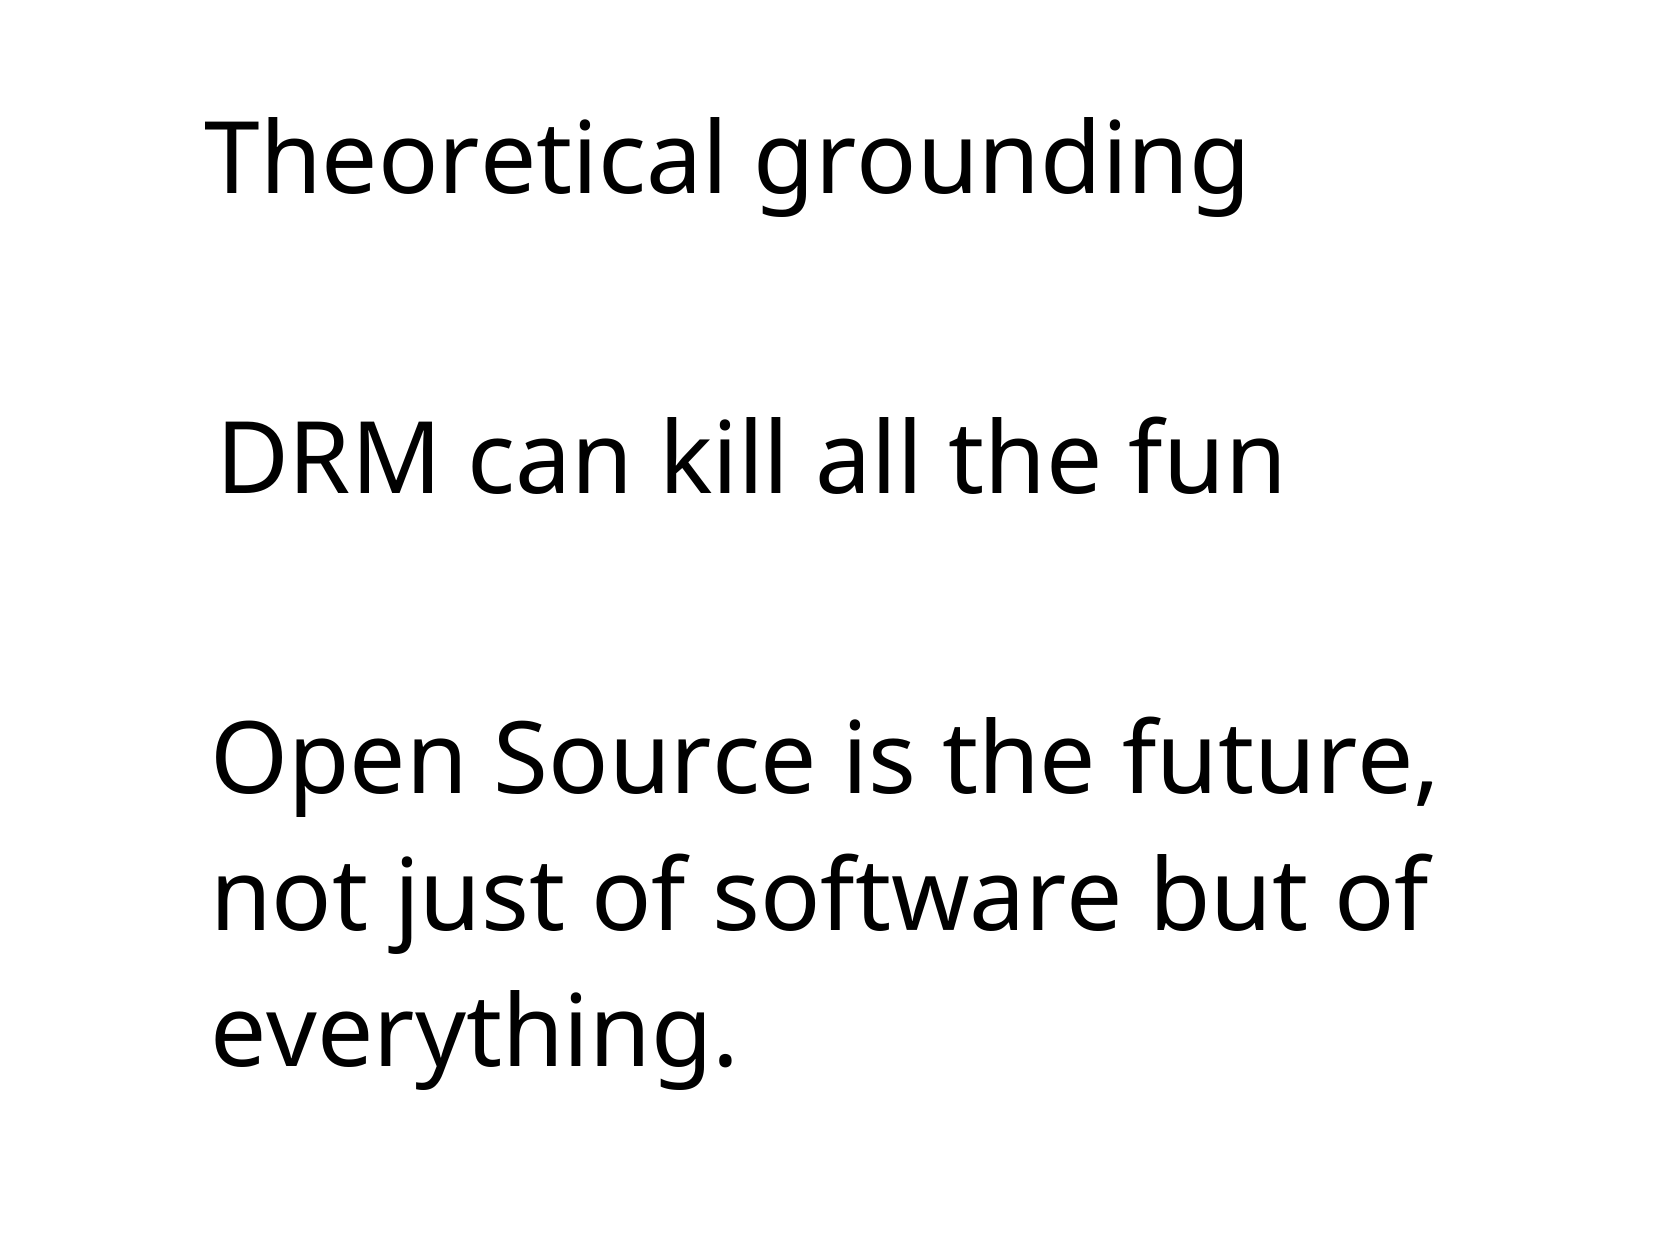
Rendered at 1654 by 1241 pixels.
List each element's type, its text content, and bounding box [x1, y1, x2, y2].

text_box Open Source is the future, not just of software but of everything. [195, 679, 1524, 1058]
text_box DRM can kill all the fun [201, 379, 1404, 516]
text_box Theoretical grounding [190, 79, 1292, 216]
